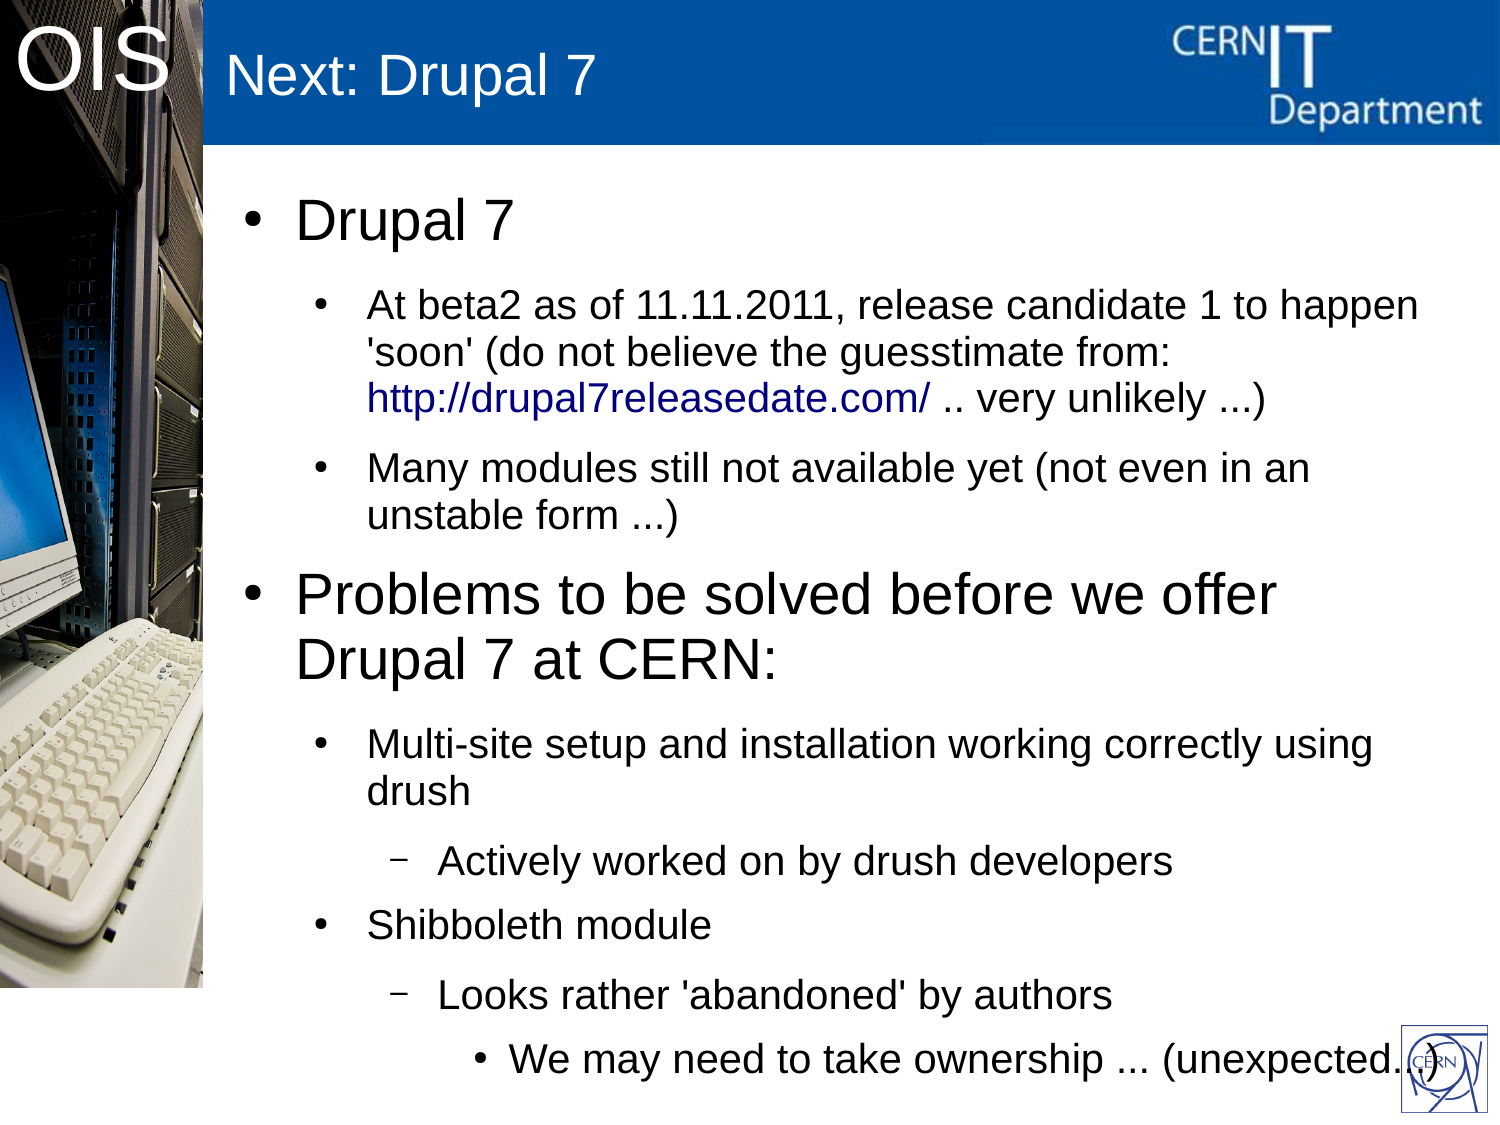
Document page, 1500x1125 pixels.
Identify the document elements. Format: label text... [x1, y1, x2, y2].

list Drupal 7 At beta2 as of 11.11.2011, release candidate 1 to happen 'soon' (do not believe the guesstimate from: http://drupal7releasedate.com/ .. very unlikely ...) Many modules still not available yet (not even in an unstable form ...) Problems to be solved before we offer Drupal 7 at CERN: Multi-site setup and installation working correctly using drush Actively worked on by drush developers Shibboleth module Looks rather 'abandoned' by authors We may need to take ownership ... (unexpected...) [225, 187, 1463, 1125]
picture [1463, 1025, 1488, 1113]
picture [0, 0, 1500, 988]
title Next: Drupal 7 [225, 7, 1238, 143]
